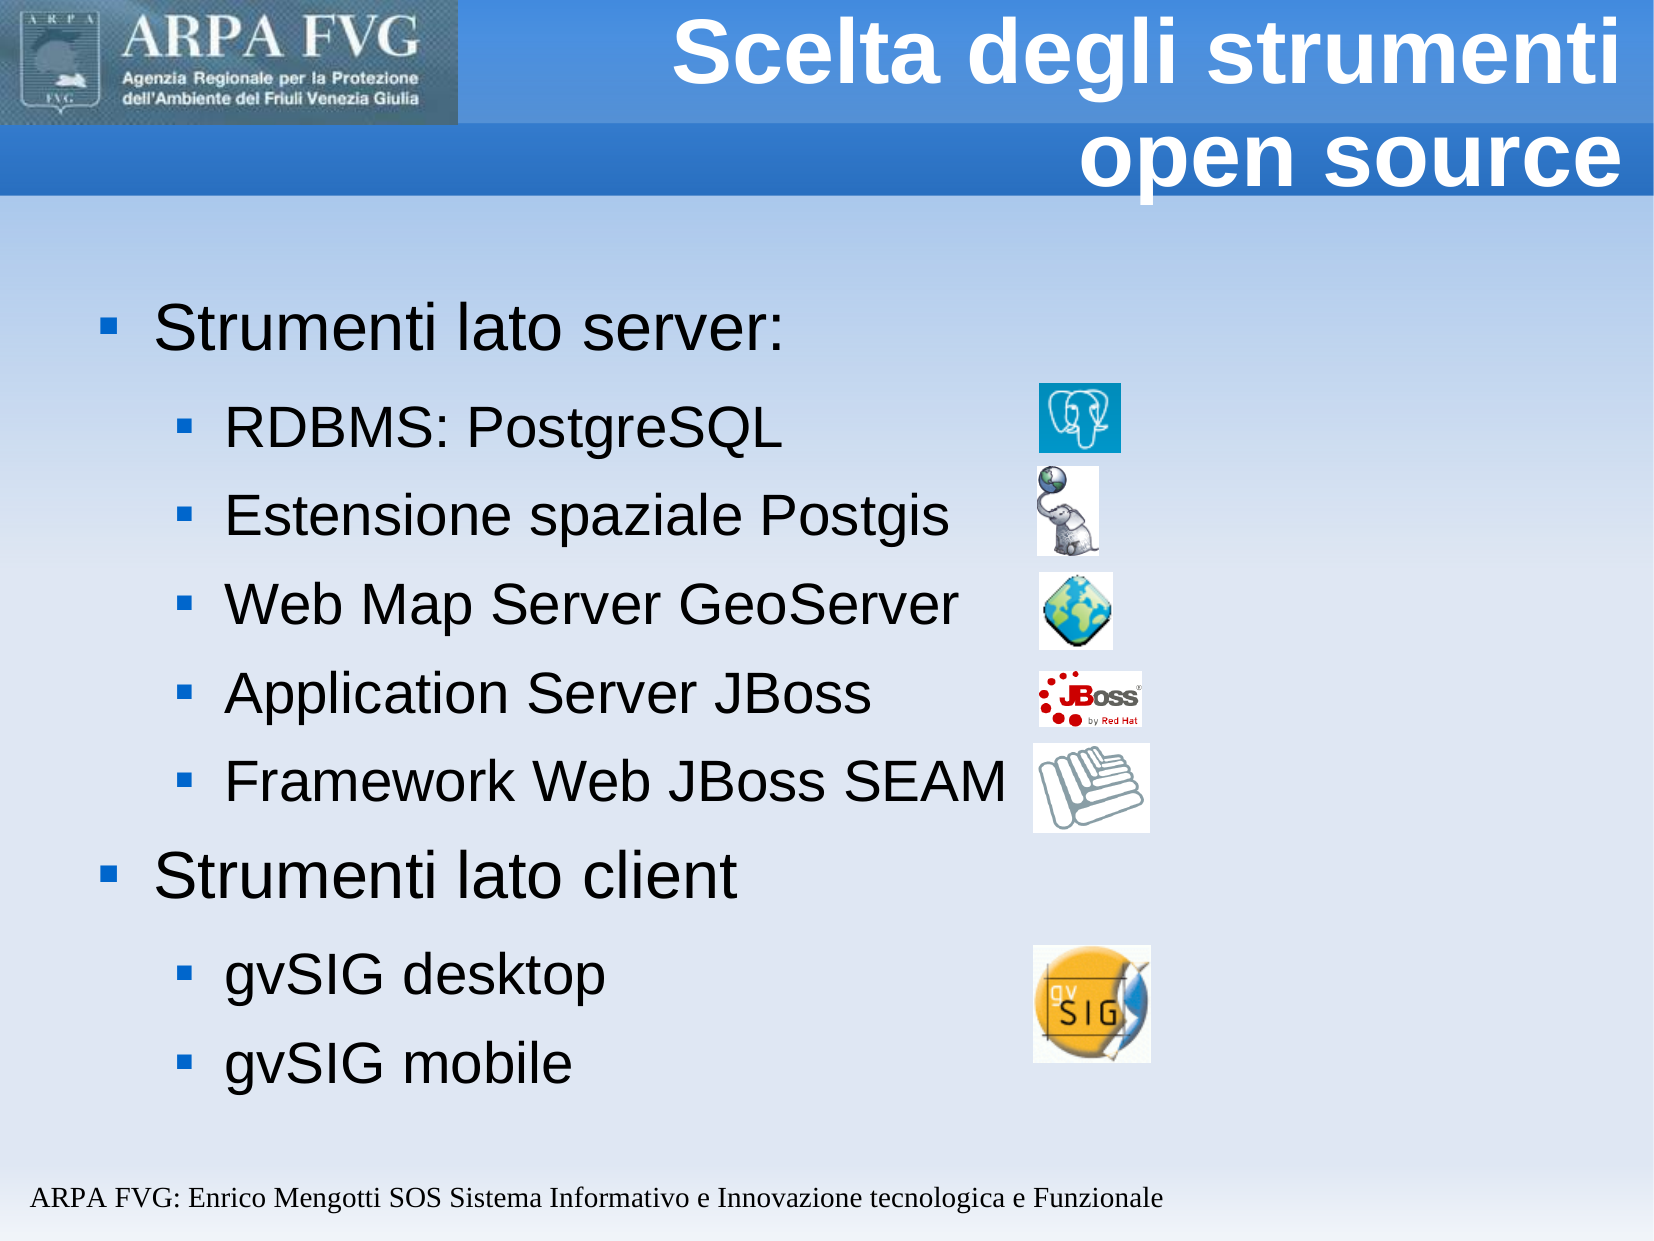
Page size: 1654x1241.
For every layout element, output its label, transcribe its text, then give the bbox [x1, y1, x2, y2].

picture [0, 0, 1654, 1241]
list Strumenti lato server: RDBMS: PostgreSQL Estensione spaziale Postgis Web Map Server GeoServer Application Server JBoss Framework Web JBoss SEAM Strumenti lato client gvSIG desktop gvSIG mobile [82, 290, 1571, 1096]
title Scelta degli strumenti open source [472, 0, 1625, 206]
